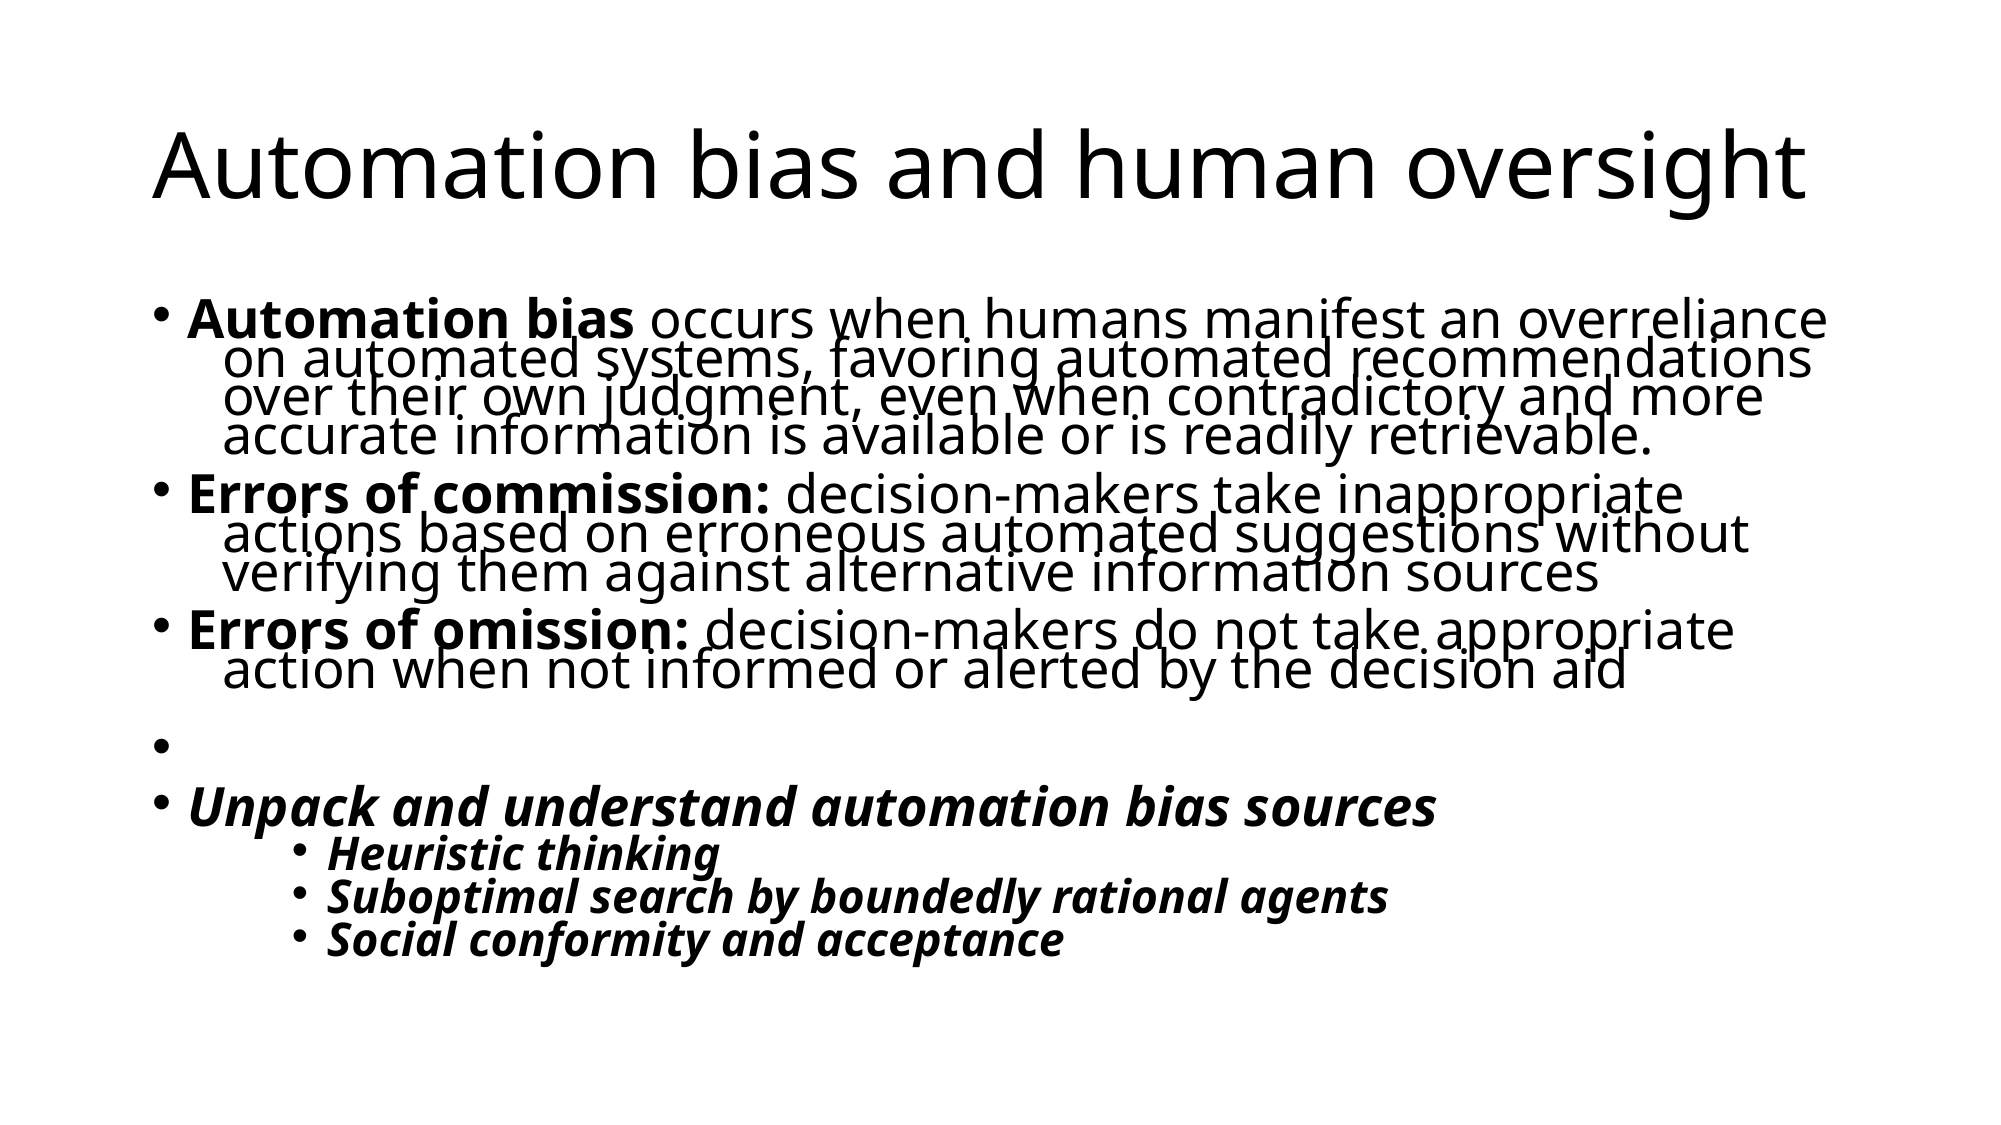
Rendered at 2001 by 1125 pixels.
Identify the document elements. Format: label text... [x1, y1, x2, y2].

list Automation bias occurs when humans manifest an overreliance on automated systems, favoring automated recommendations over their own judgment, even when contradictory and more accurate information is available or is readily retrievable. Errors of commission: decision-makers take inappropriate actions based on erroneous automated suggestions without verifying them against alternative information sources Errors of omission: decision-makers do not take appropriate action when not informed or alerted by the decision aid Unpack and understand automation bias sources Heuristic thinking Suboptimal search by boundedly rational agents Social conformity and acceptance [137, 299, 1863, 1014]
title Automation bias and human oversight [137, 59, 1863, 278]
